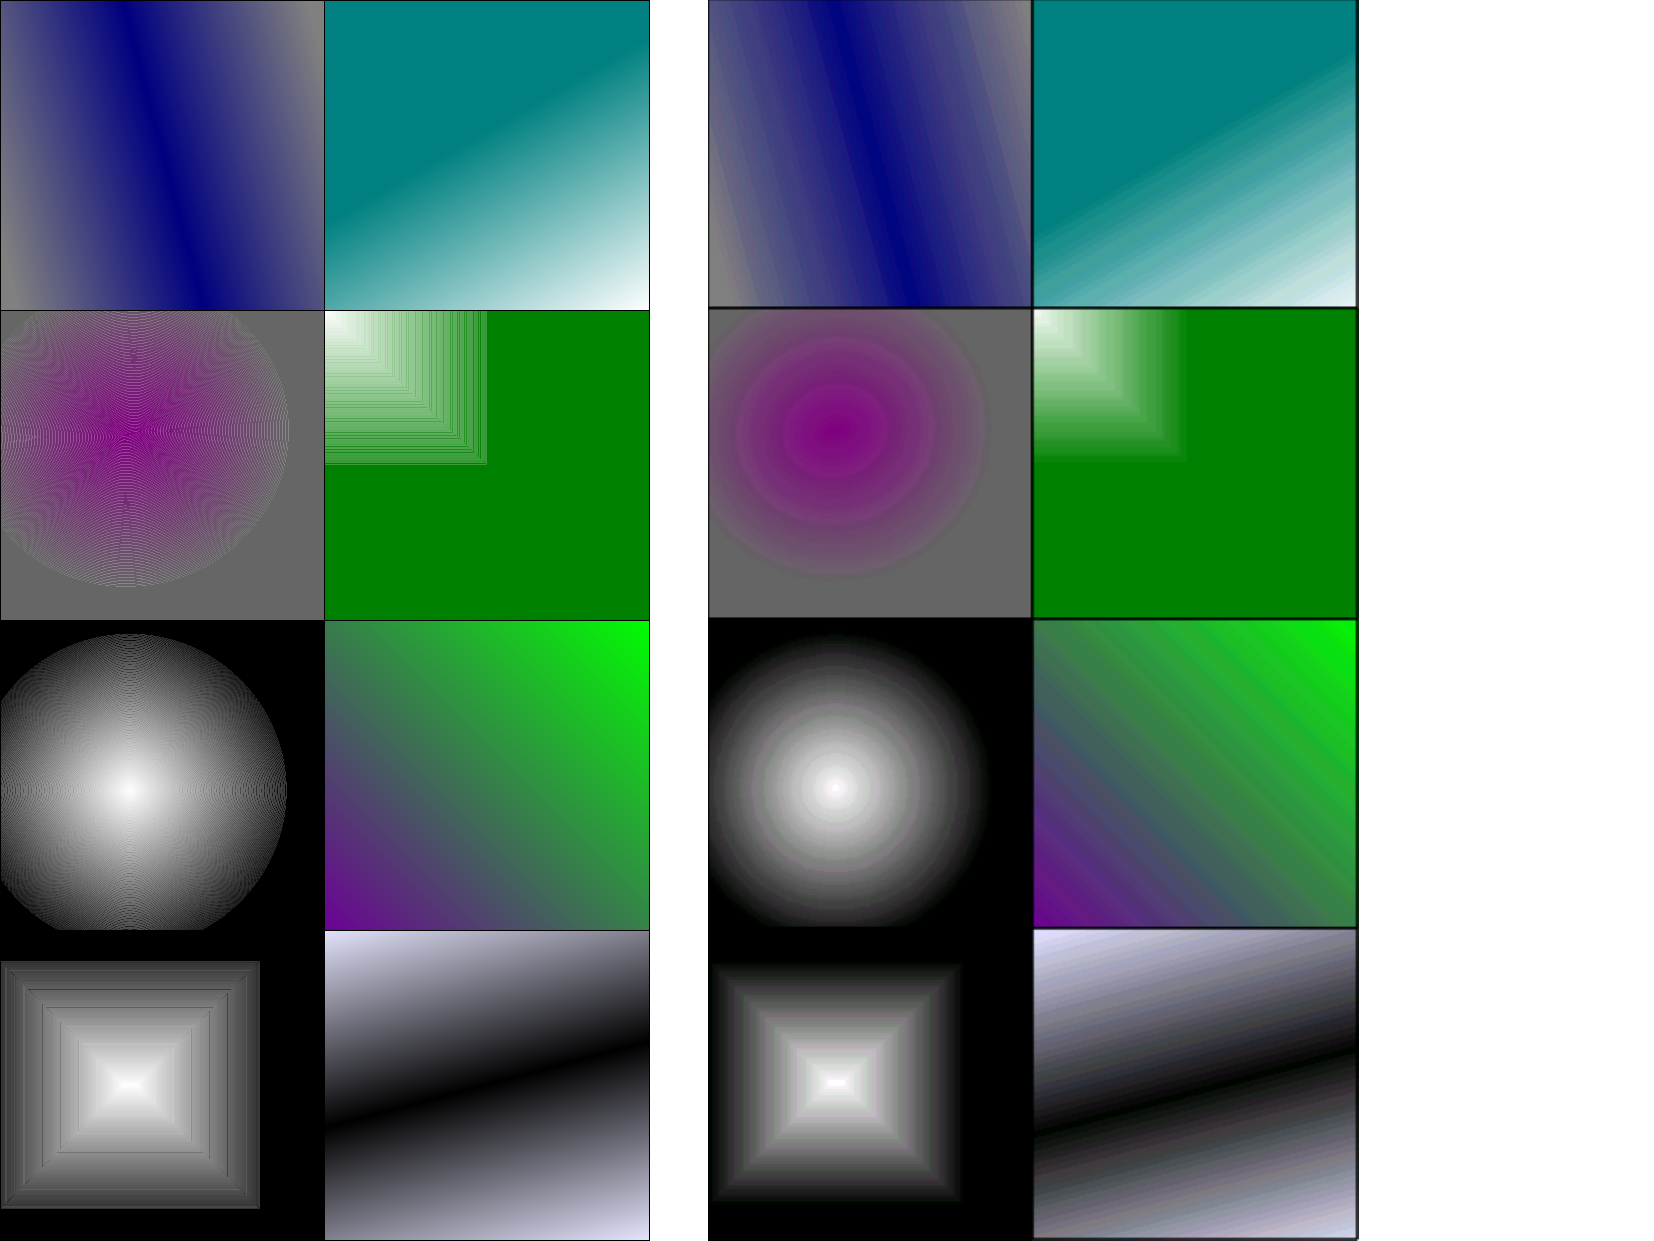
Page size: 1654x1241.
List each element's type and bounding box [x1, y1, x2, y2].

text_box [0, 0, 650, 1241]
picture [708, 0, 1359, 1241]
